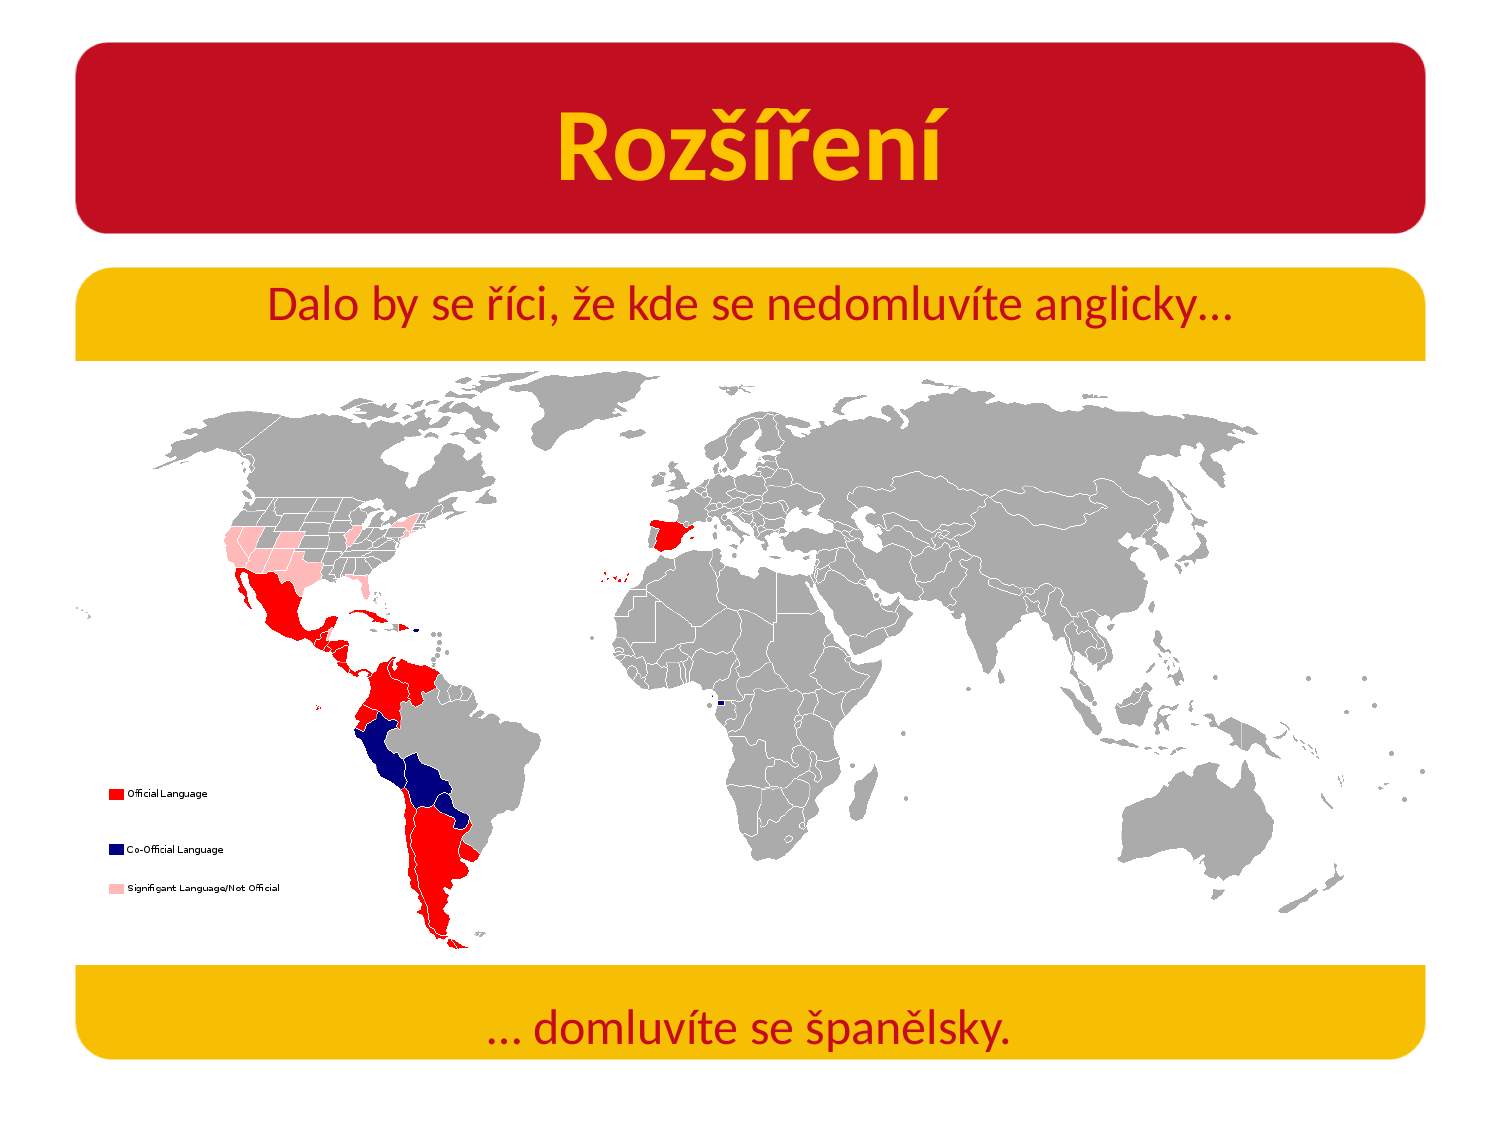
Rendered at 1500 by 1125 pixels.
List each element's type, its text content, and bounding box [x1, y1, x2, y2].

list Dalo by se říci, že kde se nedomluvíte anglicky… … domluvíte se španělsky. [75, 965, 1426, 1063]
title Rozšíření [75, 45, 1426, 233]
picture [64, 265, 1434, 1061]
list Dalo by se říci, že kde se nedomluvíte anglicky… … domluvíte se španělsky. [75, 262, 1426, 361]
picture [73, 40, 1427, 235]
